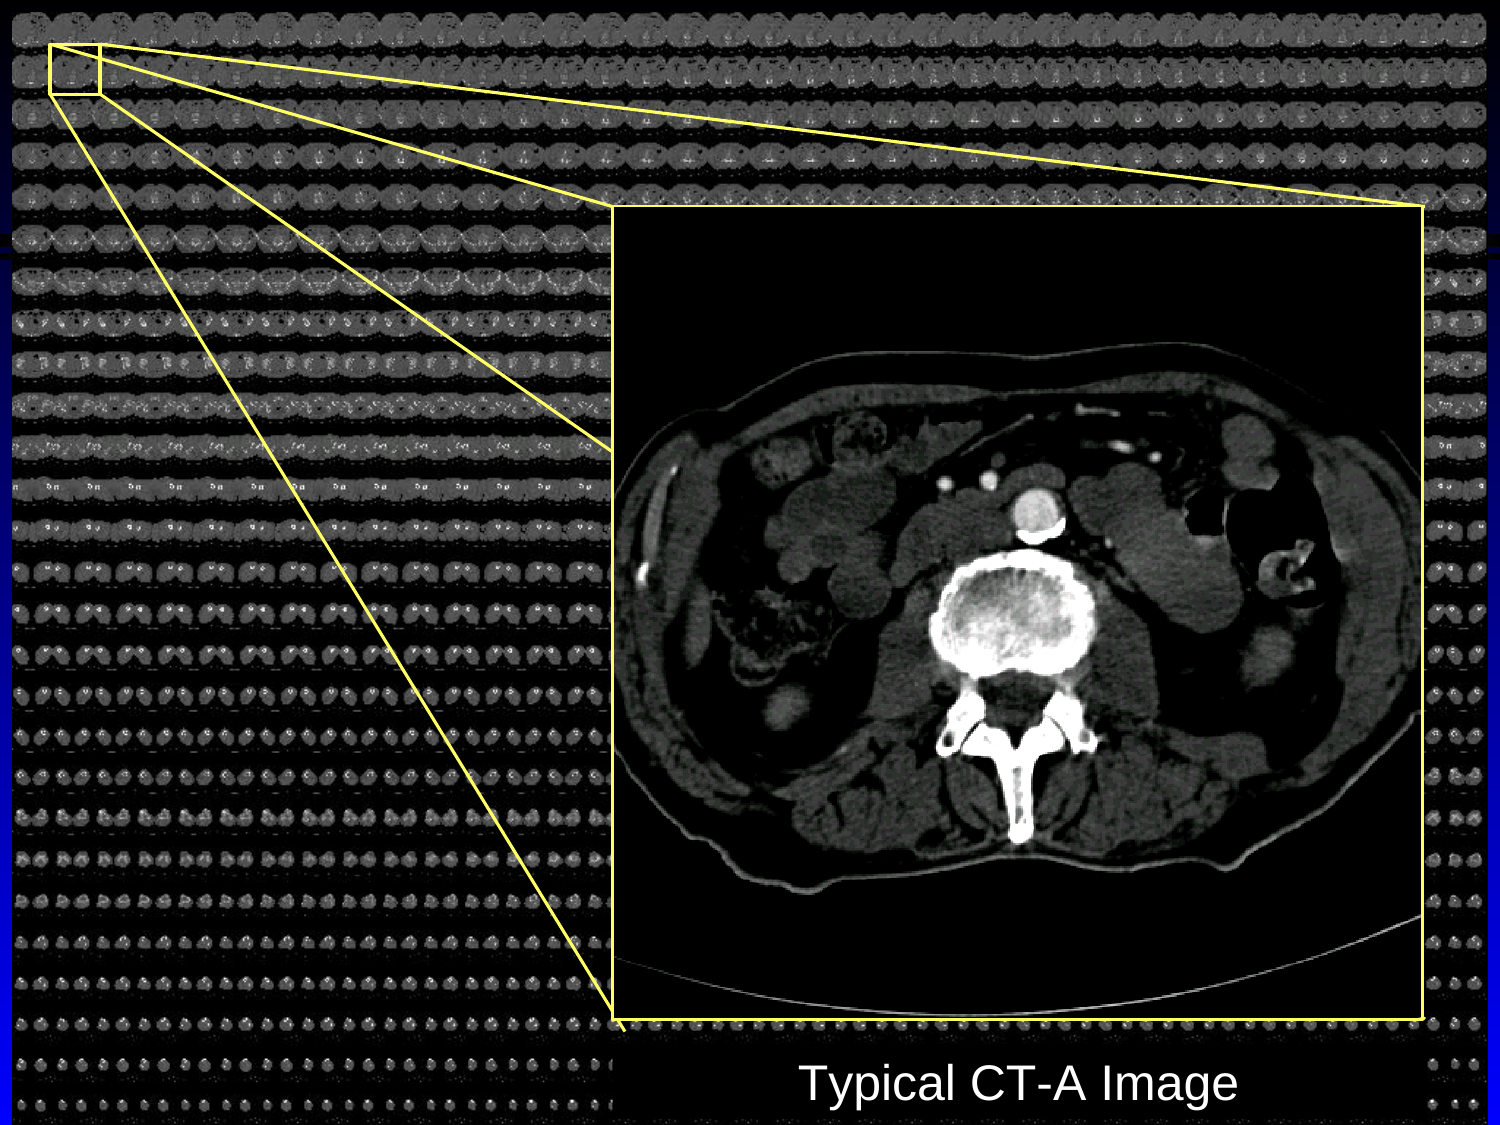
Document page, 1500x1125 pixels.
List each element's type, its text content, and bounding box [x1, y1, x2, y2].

text_box Typical CT-A Image [612, 1044, 1426, 1120]
picture [12, 12, 1488, 1125]
